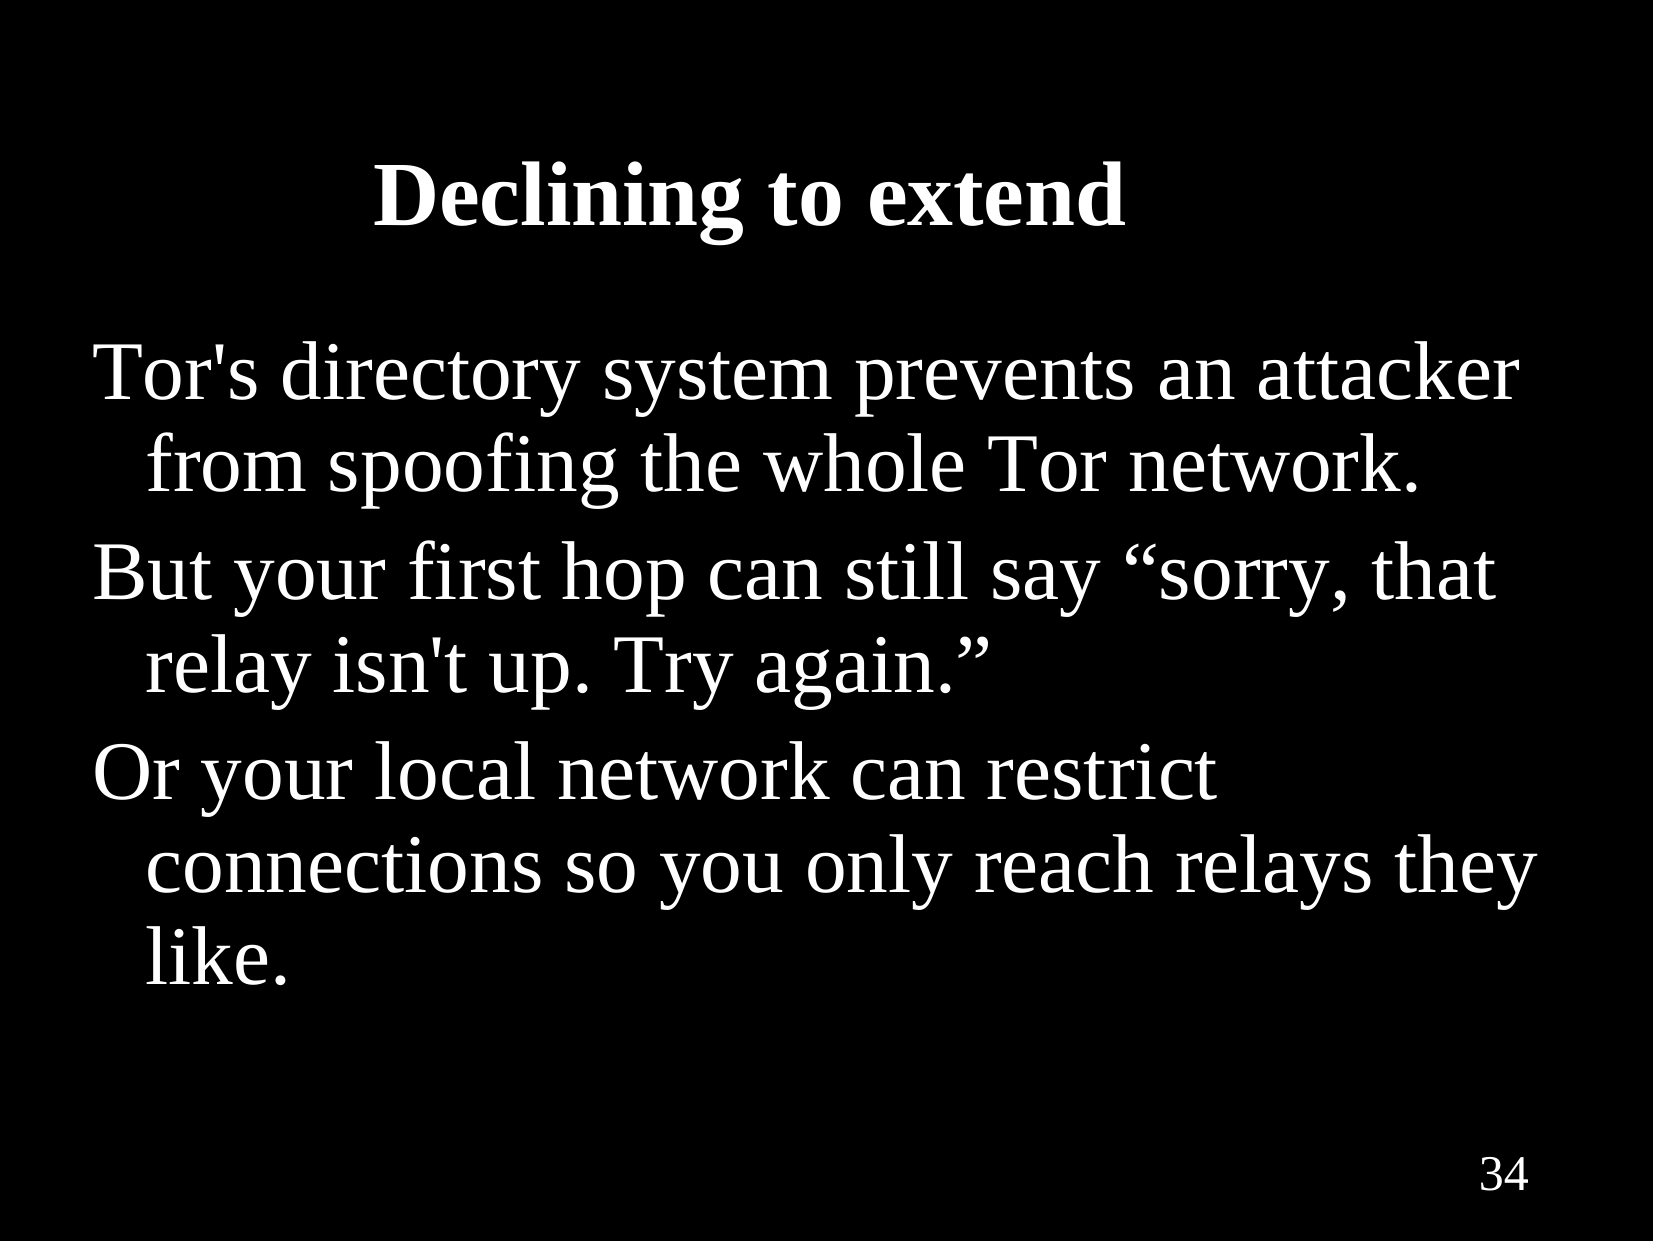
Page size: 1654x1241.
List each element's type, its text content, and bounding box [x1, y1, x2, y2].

title Declining to extend [112, 100, 1388, 289]
list Tor's directory system prevents an attacker from spoofing the whole Tor network. But your first hop can still say “sorry, that relay isn't up. Try again.” Or your local network can restrict connections so you only reach relays they like. [74, 325, 1566, 1123]
